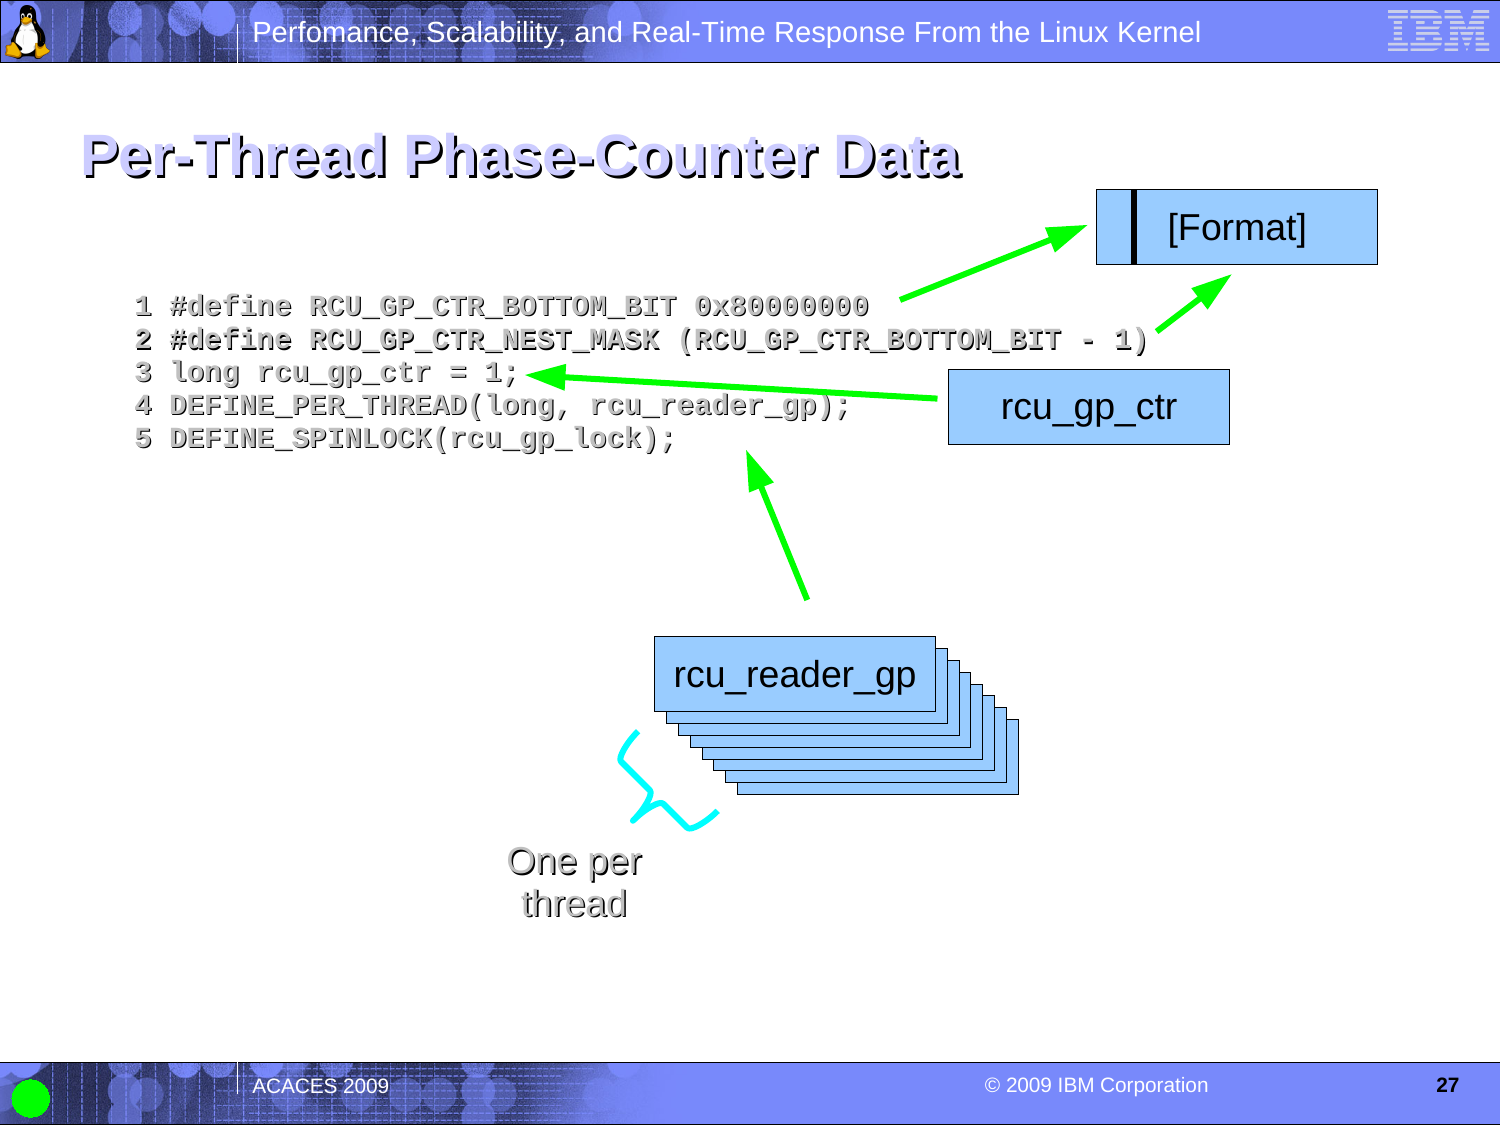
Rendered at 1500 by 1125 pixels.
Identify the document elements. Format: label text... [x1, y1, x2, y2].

text_box [11, 1079, 50, 1118]
picture [0, 1063, 1500, 1124]
text_box rcu_reader_gp [654, 636, 936, 712]
text_box rcu_refcnt[0] [666, 648, 948, 724]
text_box One per thread [491, 832, 657, 932]
text_box rcu_refcnt[0] [702, 684, 983, 760]
list 1 #define RCU_GP_CTR_BOTTOM_BIT 0x80000000 2 #define RCU_GP_CTR_NEST_MASK (RCU_GP_CTR_BOTTOM_BIT - 1) 3 long rcu_gp_ctr = 1; 4 DEFINE_PER_THREAD(long, rcu_reader_gp); 5 DEFINE_SPINLOCK(rcu_gp_lock); [99, 291, 1389, 1022]
text_box [Format] [1096, 189, 1136, 265]
text_box rcu_refcnt[0] [737, 719, 1019, 795]
text_box rcu_gp_ctr [948, 369, 1230, 445]
text_box rcu_refcnt[0] [713, 695, 995, 771]
text_box rcu_refcnt[0] [678, 660, 960, 736]
picture [1, 1, 1500, 62]
title Per-Thread Phase-Counter Data [79, 116, 1433, 199]
text_box rcu_refcnt[0] [725, 707, 1007, 783]
text_box rcu_refcnt[0] [690, 672, 971, 748]
text_box [Format] [1137, 189, 1378, 265]
